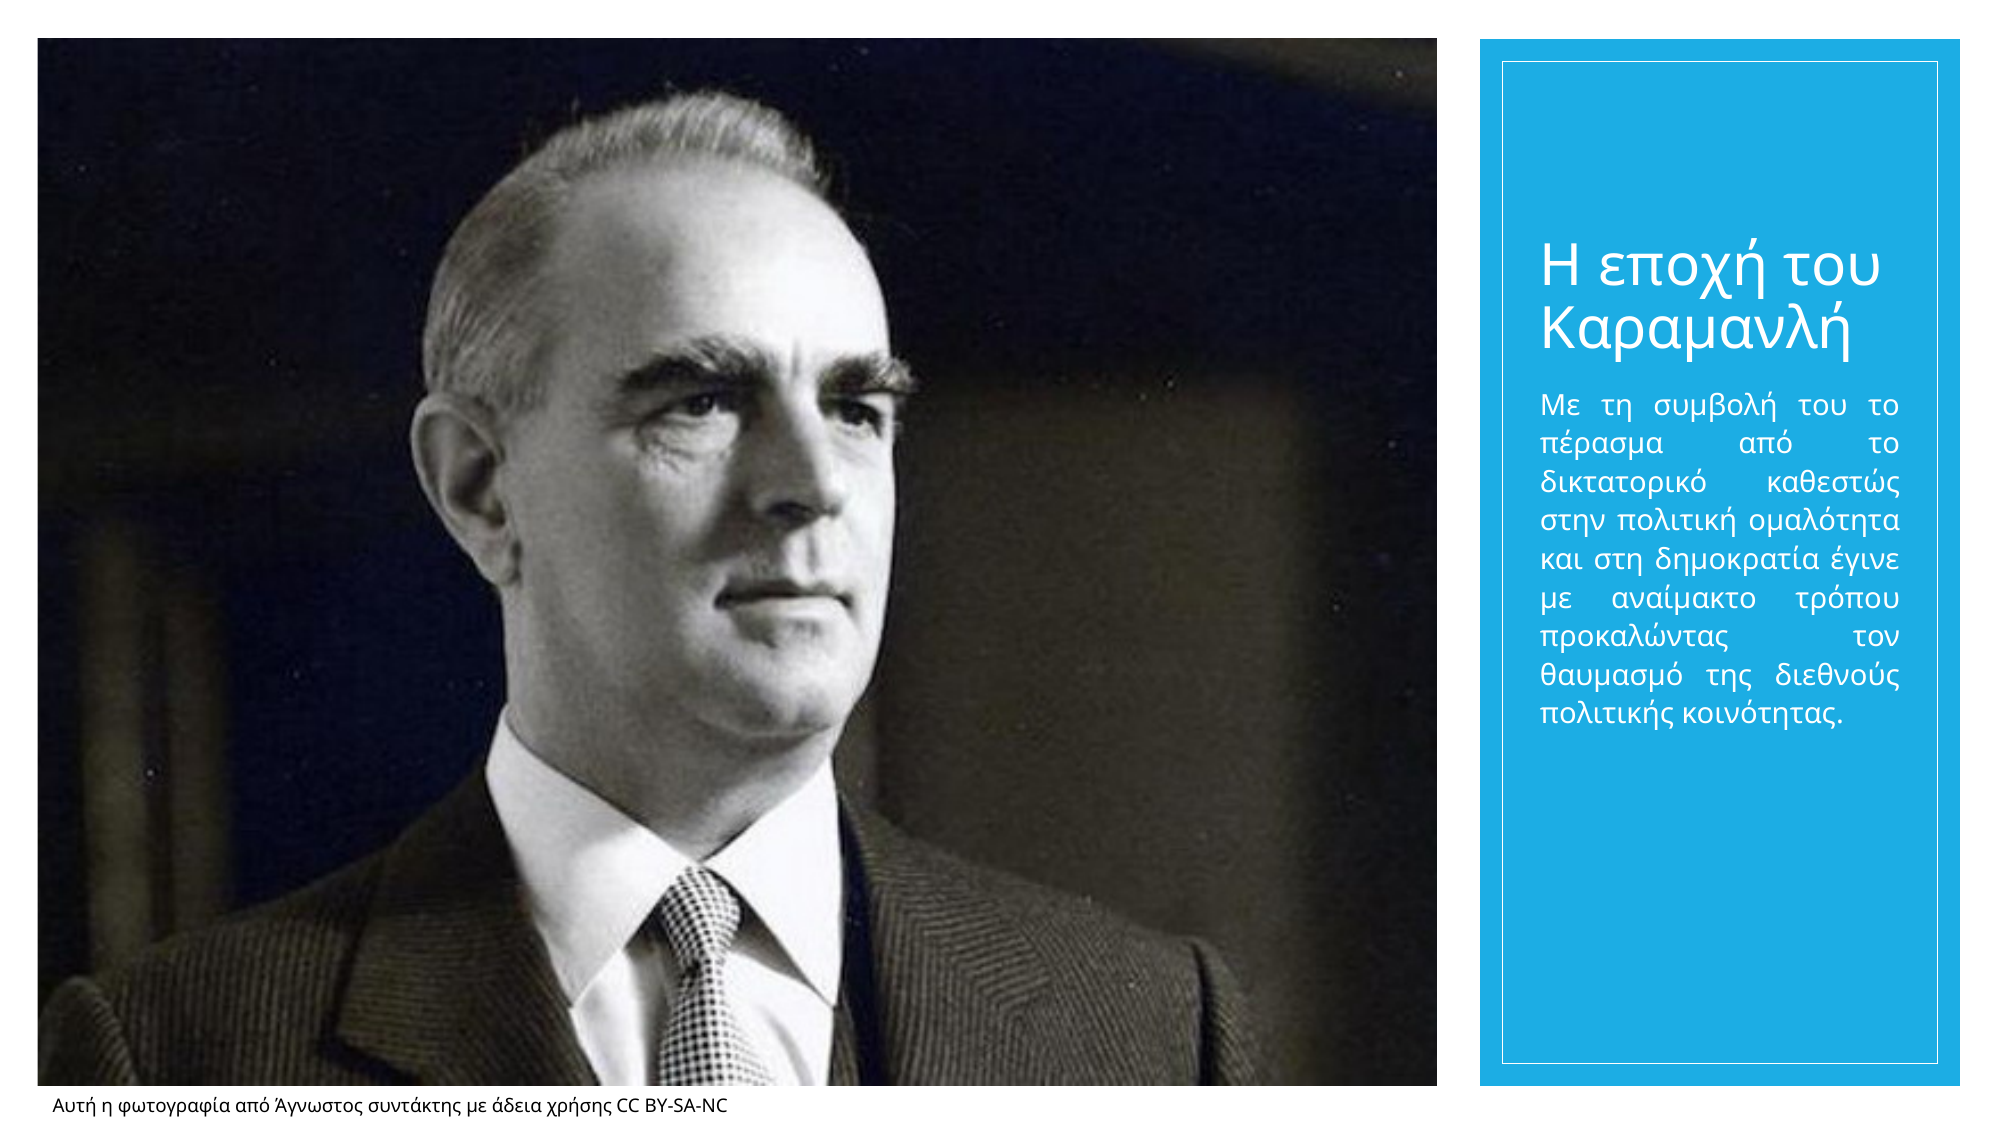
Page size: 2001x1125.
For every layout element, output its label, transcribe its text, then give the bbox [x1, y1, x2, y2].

title Η εποχή του Καραμανλή [1524, 98, 1924, 369]
list Με τη συμβολή του το πέρασμα από το δικτατορικό καθεστώς στην πολιτική ομαλότητα και στη δημοκρατία έγινε με αναίμακτο τρόπου προκαλώντας τον θαυμασμό της διεθνούς πολιτικής κοινότητας. [1524, 375, 1924, 950]
picture [37, 38, 1437, 1086]
text_box Αυτή η φωτογραφία από Άγνωστος συντάκτης με άδεια χρήσης CC BY-SA-NC [37, 1086, 1437, 1124]
